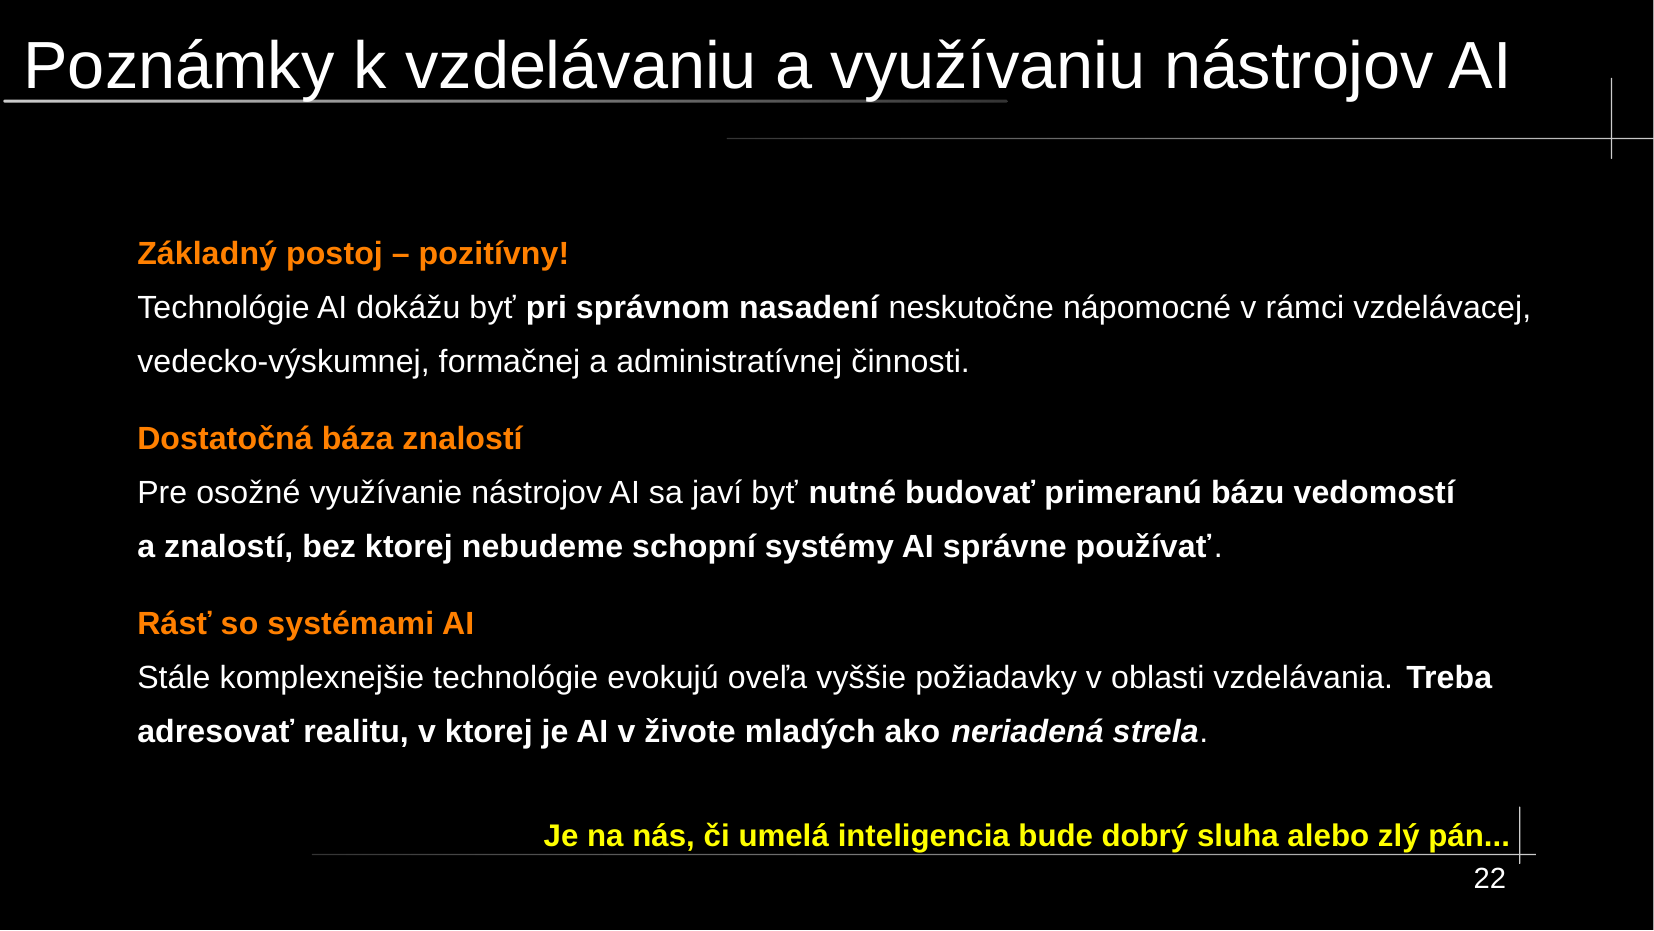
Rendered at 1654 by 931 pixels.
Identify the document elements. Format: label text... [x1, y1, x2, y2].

title Je na nás, či umelá inteligencia bude dobrý sluha alebo zlý pán... [29, 801, 1512, 871]
list Základný postoj – pozitívny! Technológie AI dokážu byť pri správnom nasadení neskutočne nápomocné v rámci vzdelávacej, vedecko-výskumnej, formačnej a administratívnej činnosti. Dostatočná báza znalostí Pre osožné využívanie nástrojov AI sa javí byť nutné budovať primeranú bázu vedomostí a znalostí, bez ktorej nebudeme schopní systémy AI správne používať. Rásť so systémami AI Stále komplexnejšie technológie evokujú oveľa vyššie požiadavky v oblasti vzdelávania. Treba adresovať realitu, v ktorej je AI v živote mladých ako neriadená strela. [82, 217, 1571, 758]
title Poznámky k vzdelávaniu a využívaniu nástrojov AI [23, 11, 1589, 119]
